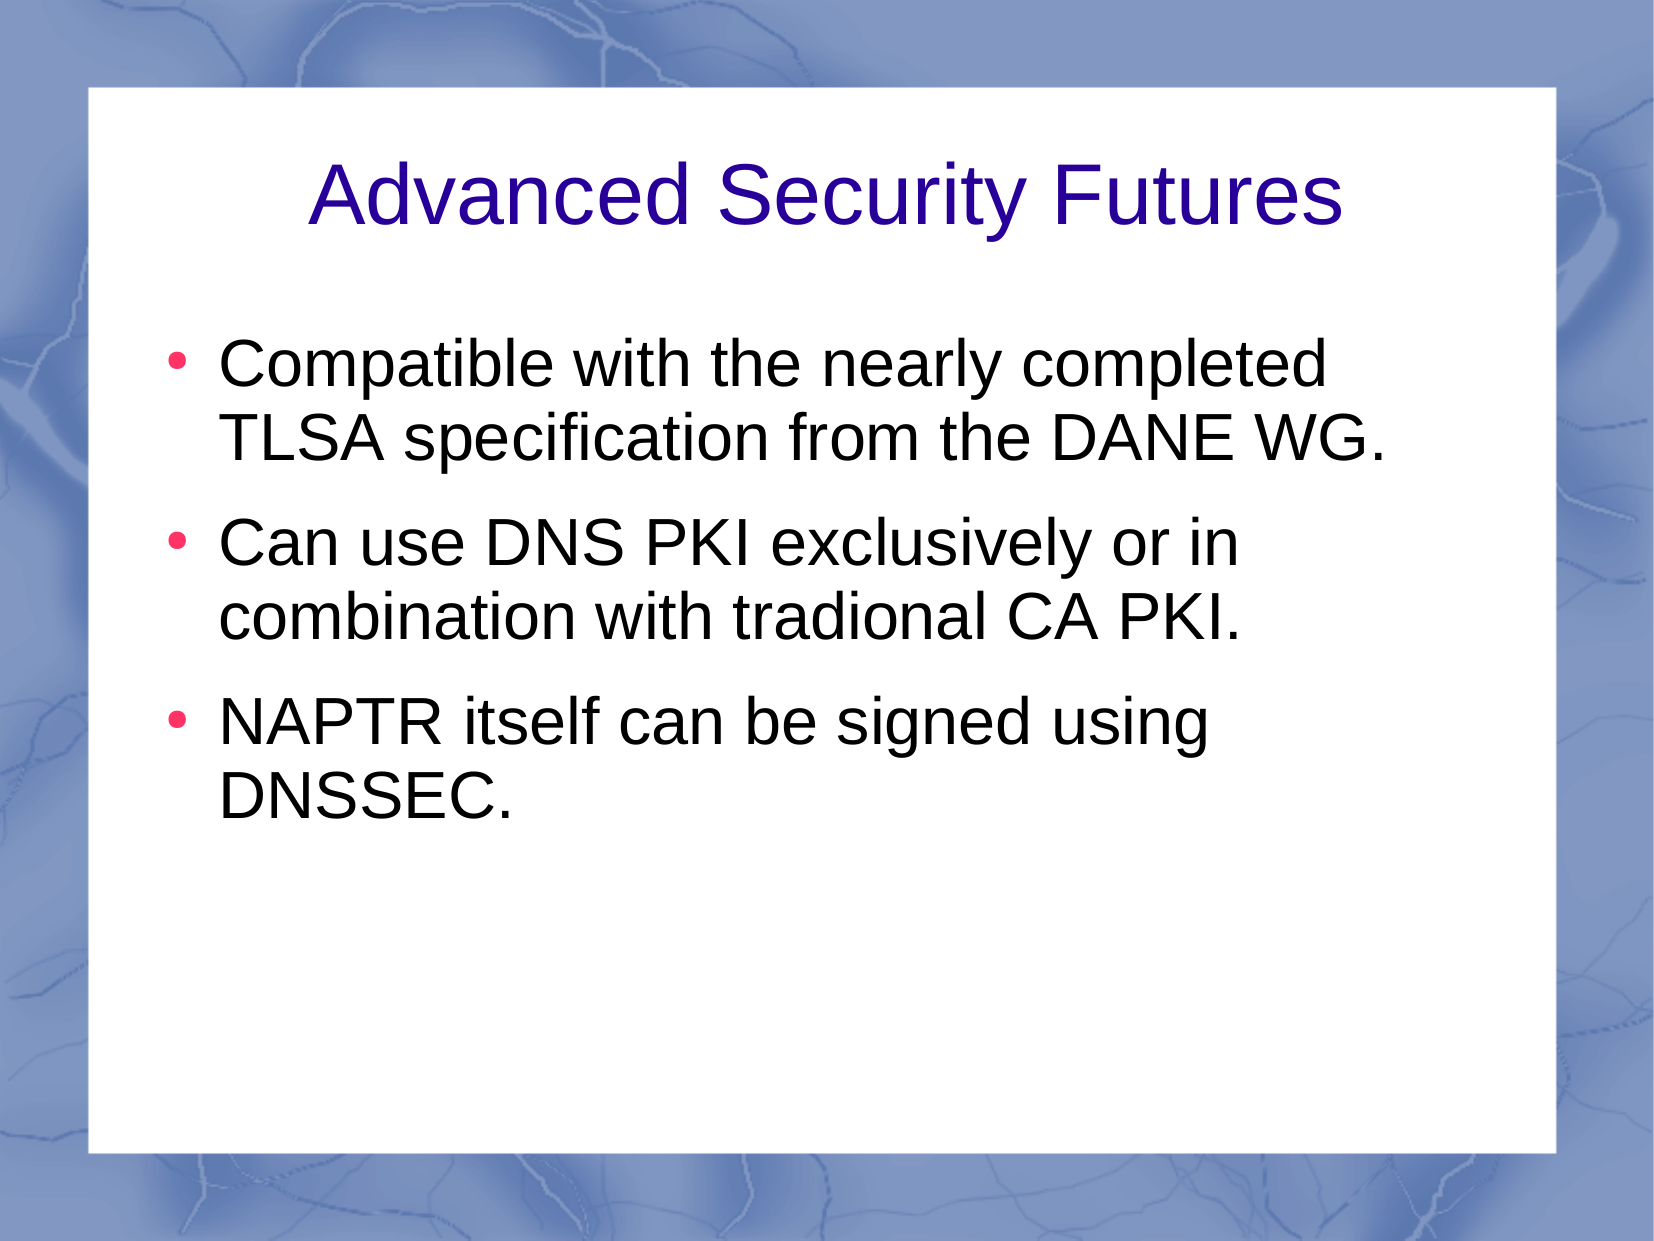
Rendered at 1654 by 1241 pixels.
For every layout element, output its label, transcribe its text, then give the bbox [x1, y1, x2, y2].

title Advanced Security Futures [118, 90, 1536, 298]
picture [0, 0, 1654, 1241]
list Compatible with the nearly completed TLSA specification from the DANE WG. Can use DNS PKI exclusively or in combination with tradional CA PKI. NAPTR itself can be signed using DNSSEC. [147, 325, 1506, 1010]
